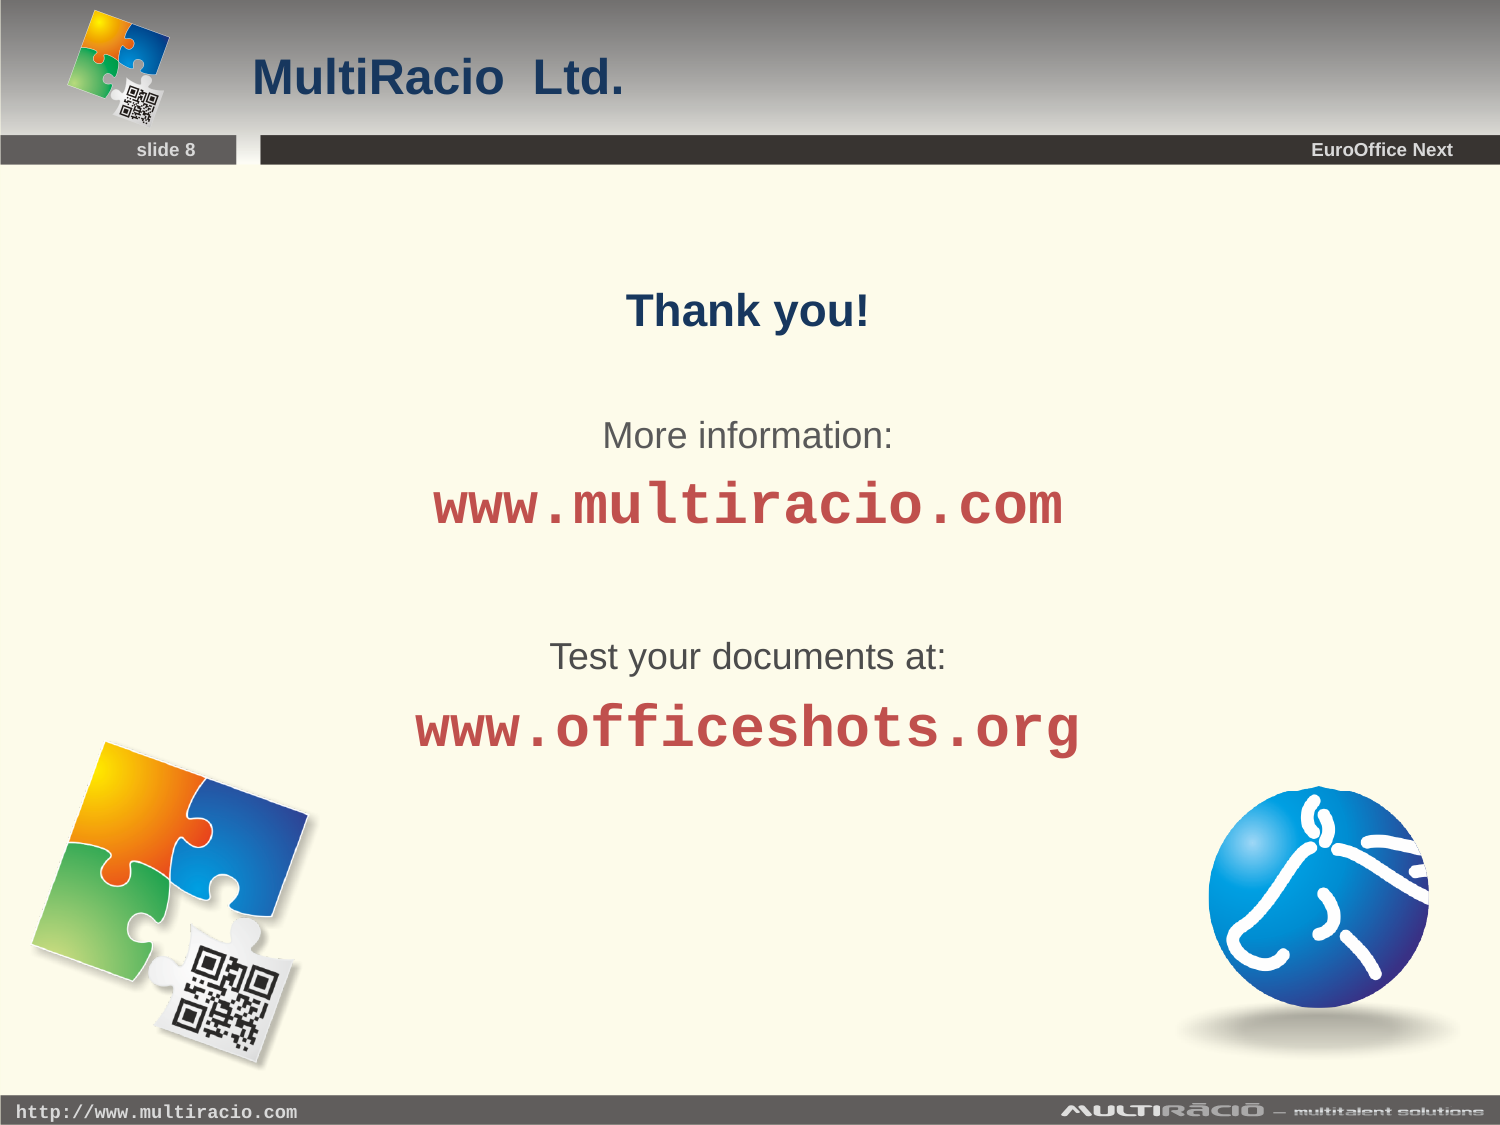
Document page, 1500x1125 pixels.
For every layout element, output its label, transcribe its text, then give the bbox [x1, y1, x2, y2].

list Thank you! More information: www.multiracio.com Test your documents at: www.officeshots.org [59, 206, 1438, 1063]
picture [0, 0, 1500, 1125]
text_box slide <szám> [58, 137, 211, 161]
title MultiRacio Ltd. [237, 29, 1388, 106]
